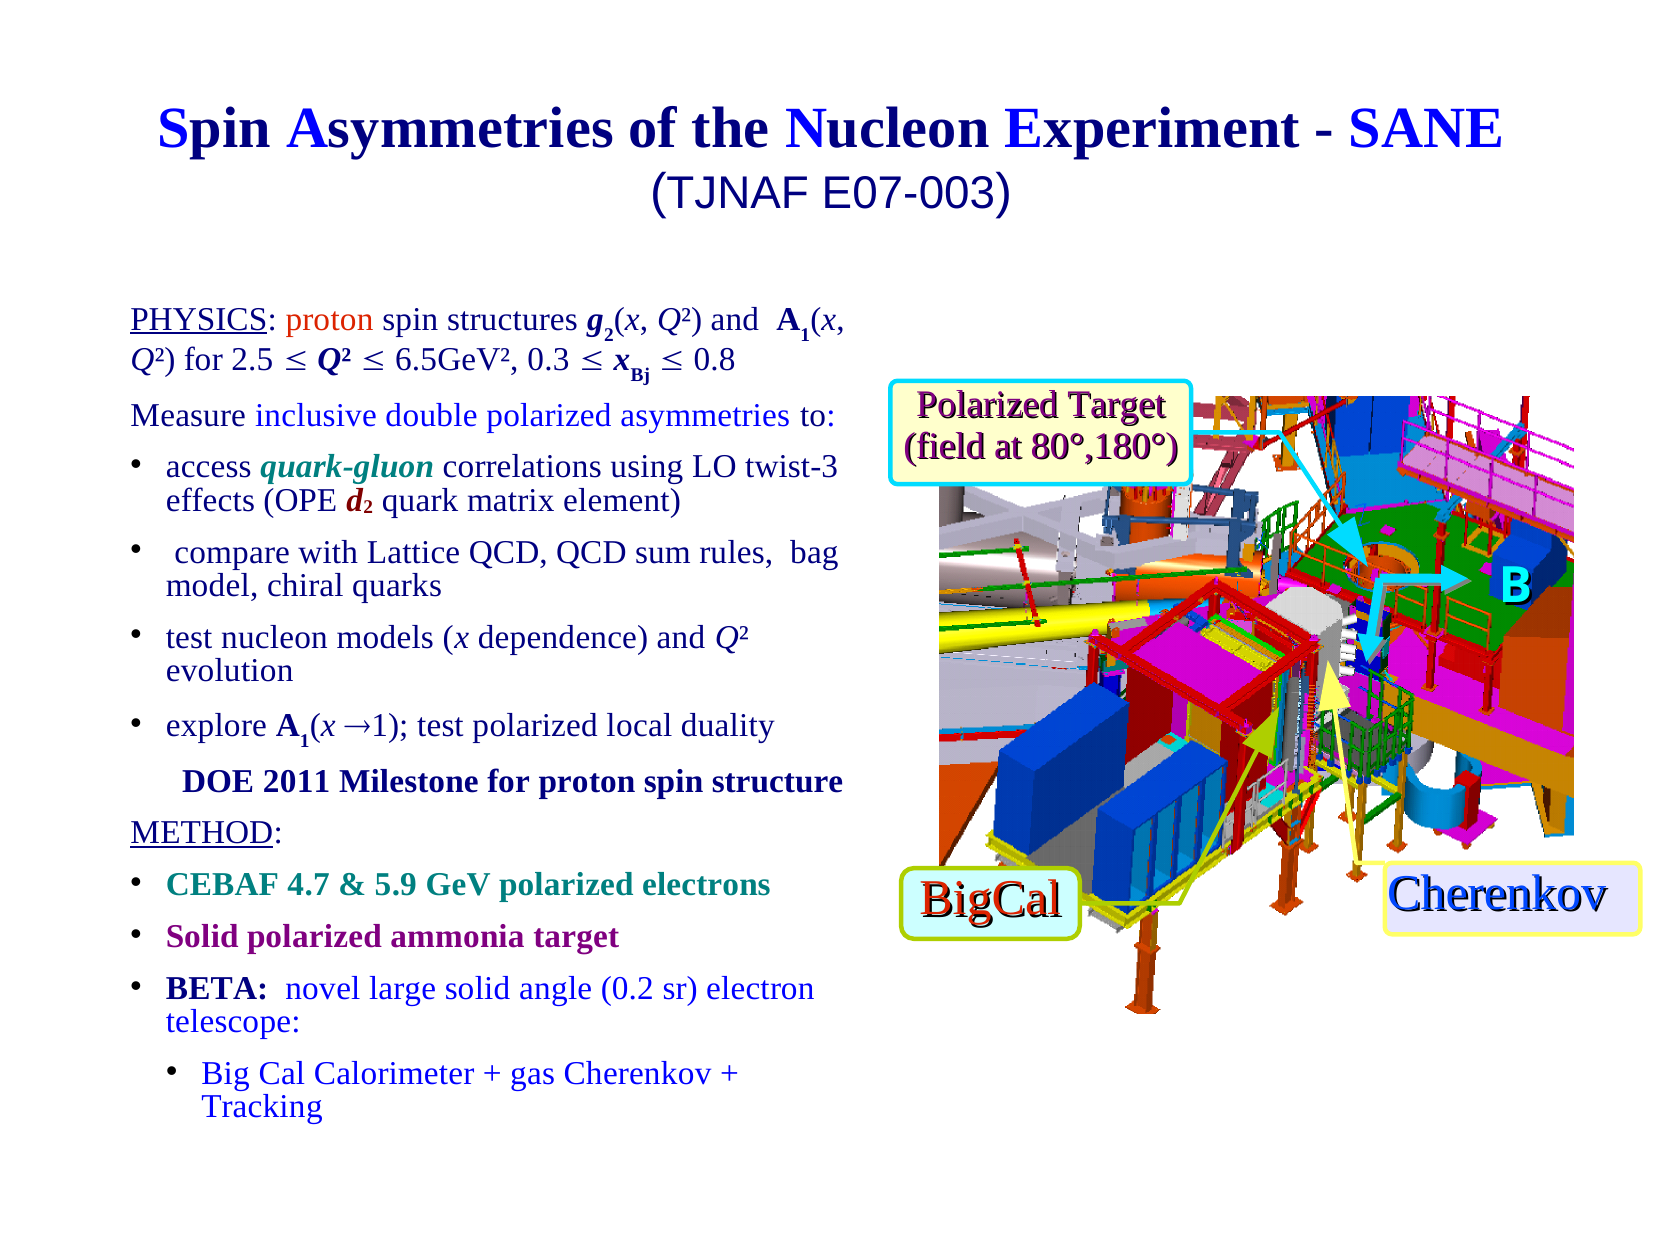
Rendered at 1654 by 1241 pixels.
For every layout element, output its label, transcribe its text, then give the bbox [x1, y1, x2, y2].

text_box PHYSICS: proton spin structures g2(x, Q²) and A1(x, Q²) for 2.5  Q²  6.5GeV², 0.3  xBj  0.8 Measure inclusive double polarized asymmetries to: access quark-gluon correlations using LO twist-3 effects (OPE d2 quark matrix element) compare with Lattice QCD, QCD sum rules, bag model, chiral quarks test nucleon models (x dependence) and Q² evolution explore A1(x 1); test polarized local duality DOE 2011 Milestone for proton spin structure METHOD: CEBAF 4.7 & 5.9 GeV polarized electrons Solid polarized ammonia target BETA: novel large solid angle (0.2 sr) electron telescope: Big Cal Calorimeter + gas Cherenkov + Tracking [59, 300, 862, 1201]
text_box BigCal [901, 868, 1080, 939]
text_box B [1483, 543, 1548, 622]
title Spin Asymmetries of the Nucleon Experiment - SANE (TJNAF E07-003)‏ [127, 45, 1535, 277]
picture [939, 396, 1574, 1014]
text_box Polarized Target (field at 80°,180°) [890, 380, 1192, 485]
text_box Cherenkov [1384, 862, 1641, 935]
